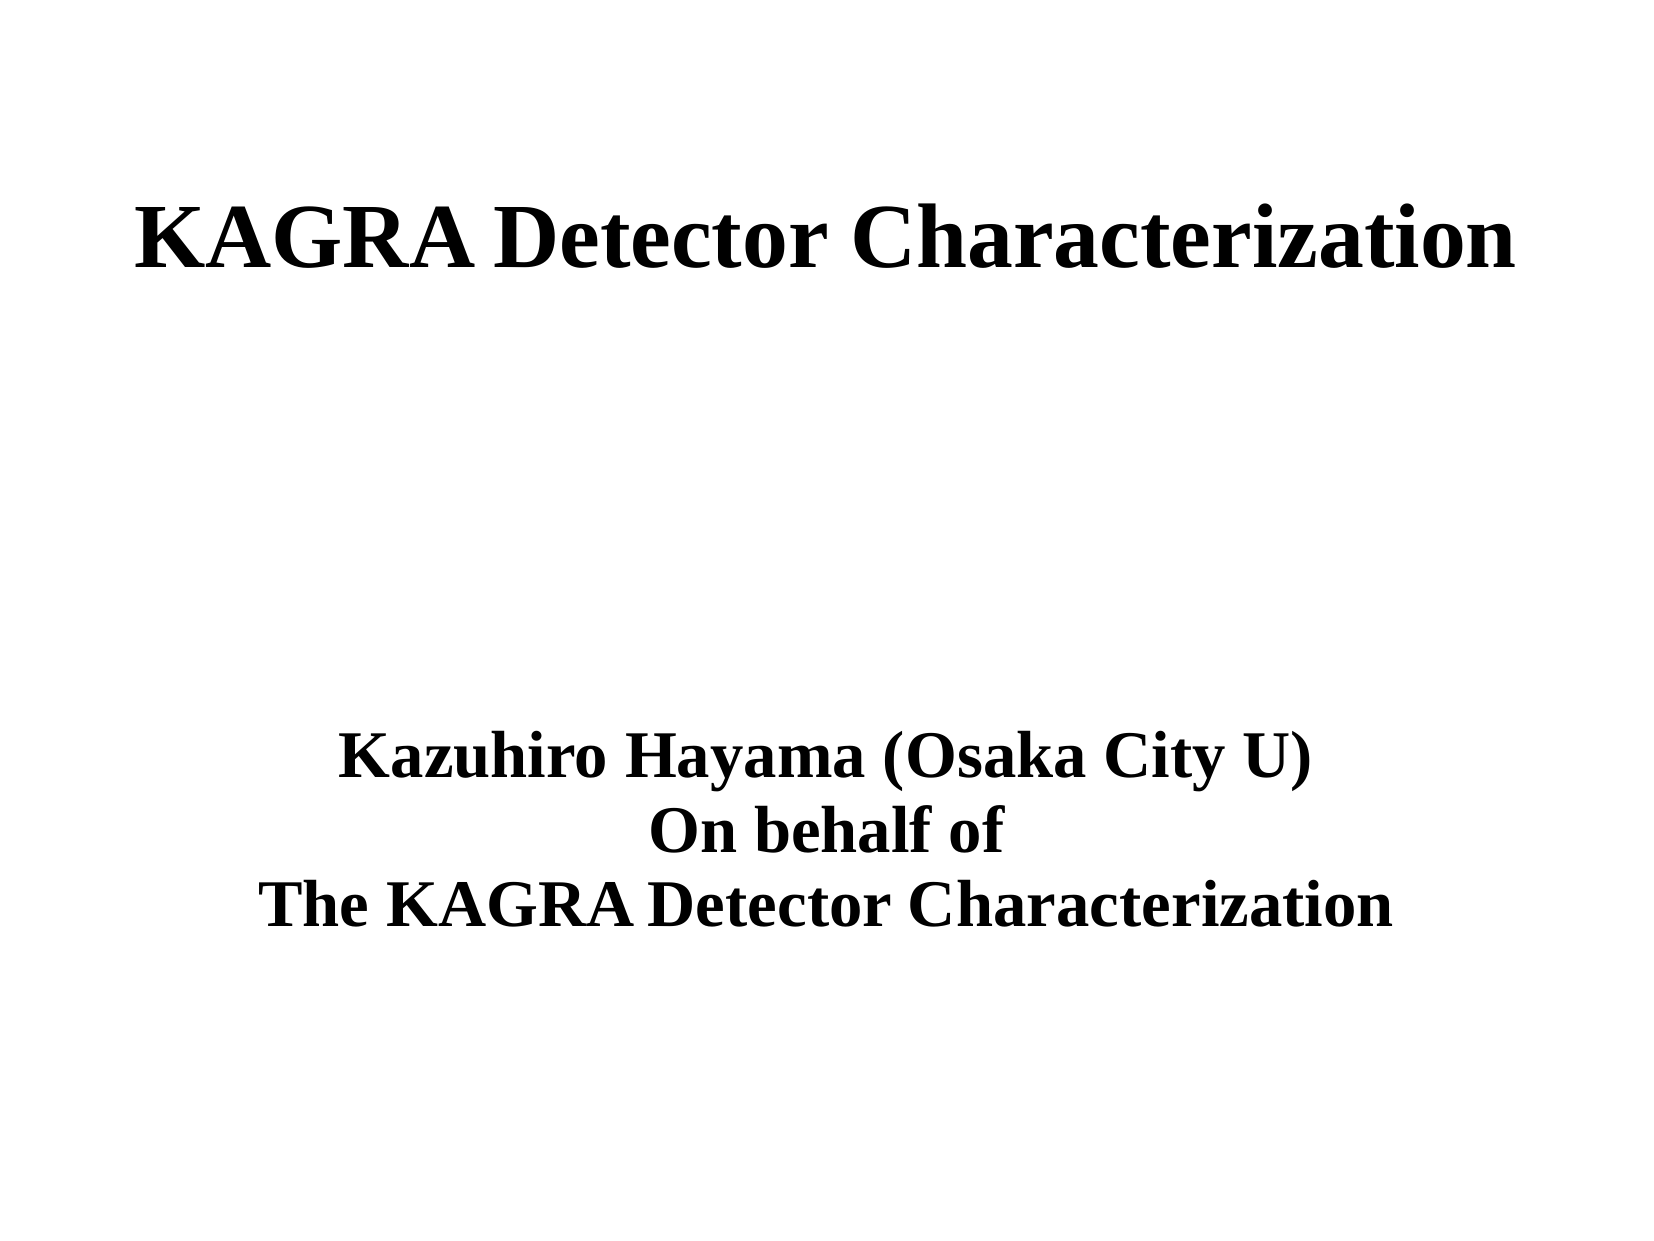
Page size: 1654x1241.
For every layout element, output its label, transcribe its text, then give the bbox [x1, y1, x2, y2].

title KAGRA Detector Characterization [82, 133, 1571, 341]
subtitle Kazuhiro Hayama (Osaka City U) On behalf of The KAGRA Detector Characterization [82, 590, 1571, 1069]
